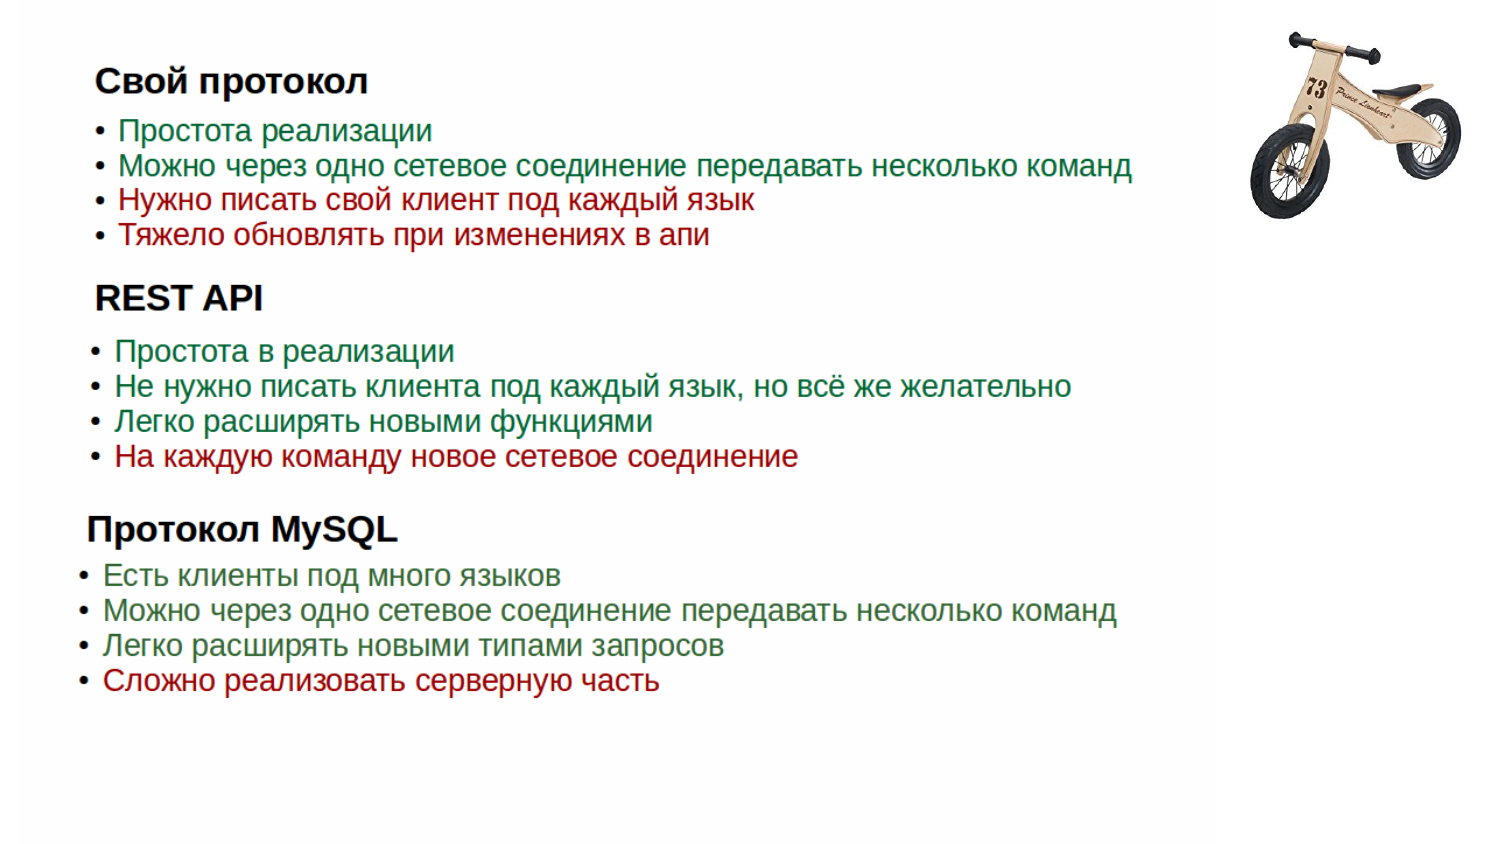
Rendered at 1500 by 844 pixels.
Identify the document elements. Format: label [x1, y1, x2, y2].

picture [20, 0, 1214, 844]
picture [1237, 8, 1474, 245]
